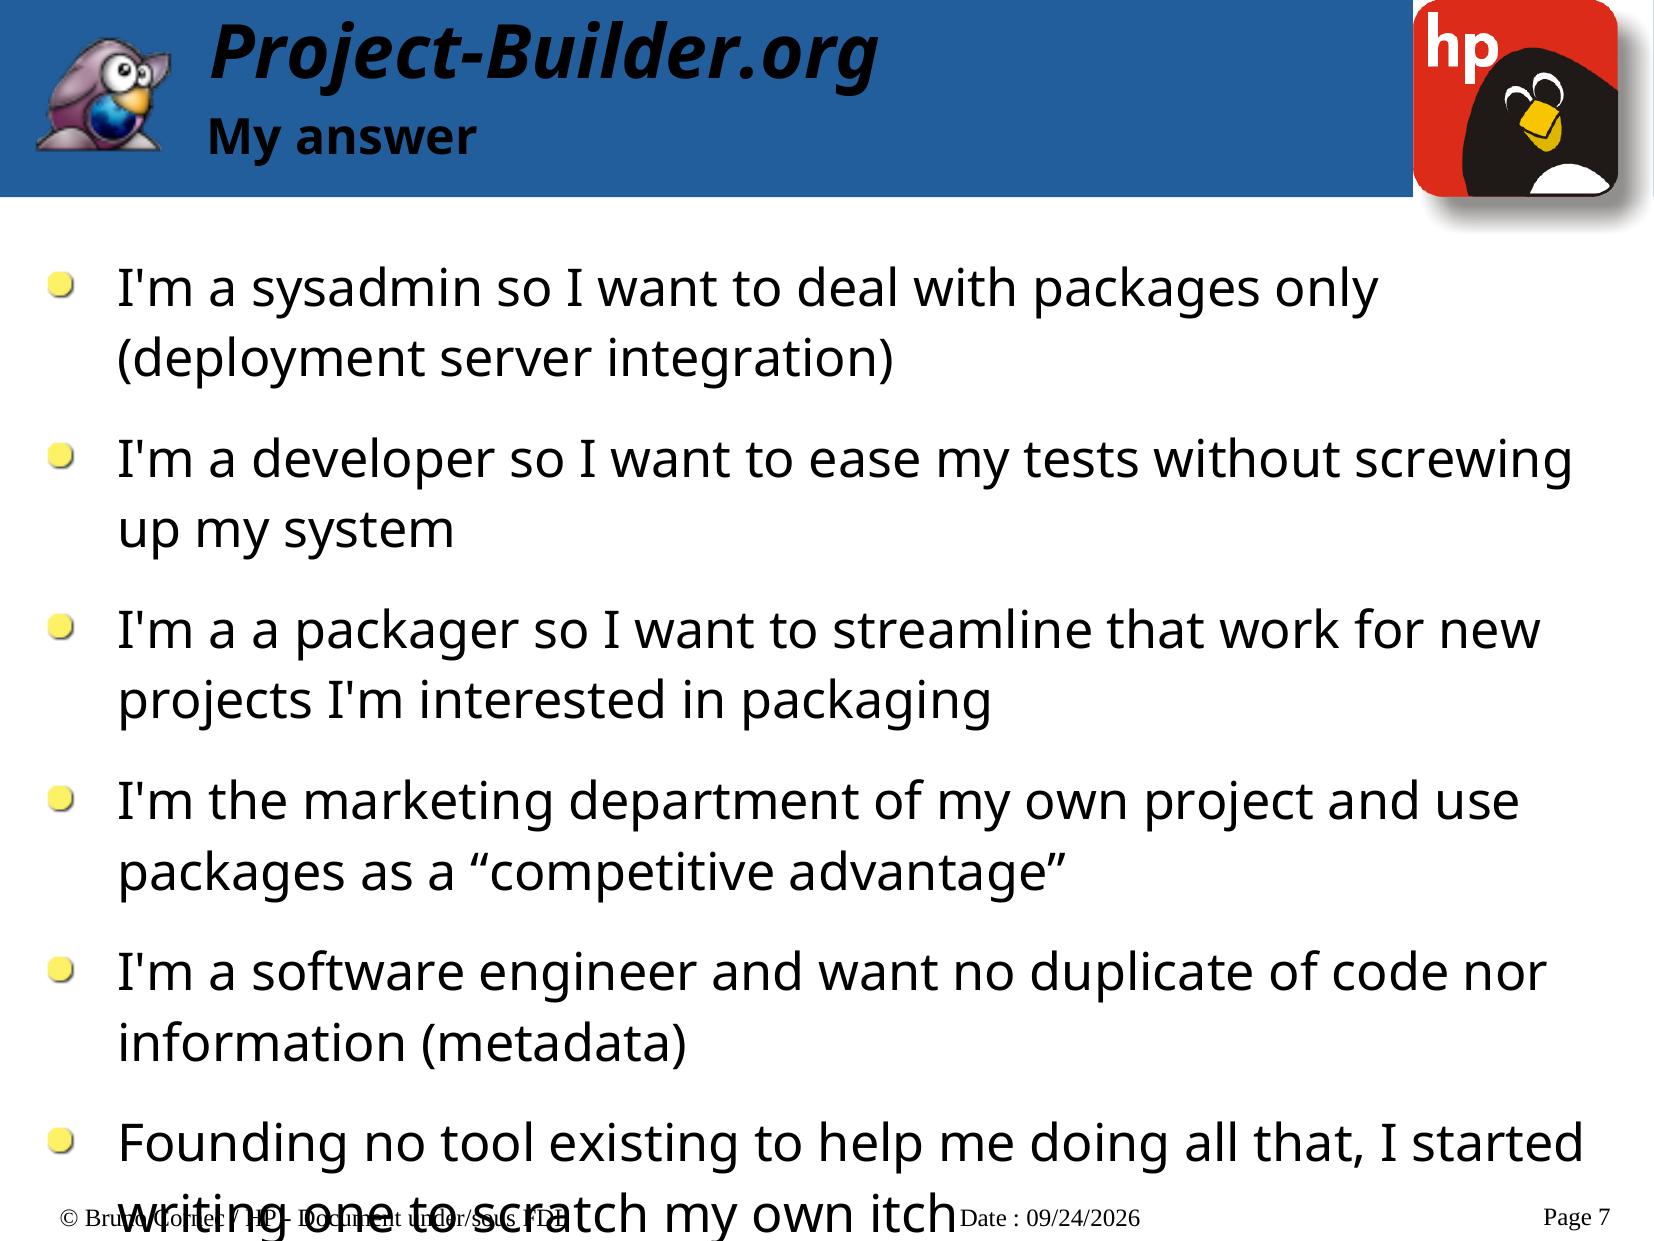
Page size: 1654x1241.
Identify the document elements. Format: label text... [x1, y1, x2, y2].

picture [0, 0, 211, 199]
picture [1413, 0, 1654, 235]
picture [46, 1137, 77, 1157]
title My answer [206, 56, 1121, 218]
list I'm a sysadmin so I want to deal with packages only (deployment server integration) I'm a developer so I want to ease my tests without screwing up my system I'm a a packager so I want to streamline that work for new projects I'm interested in packaging I'm the marketing department of my own project and use packages as a “competitive advantage” I'm a software engineer and want no duplicate of code nor information (metadata) Founding no tool existing to help me doing all that, I started writing one to scratch my own itch [34, 250, 1642, 1137]
